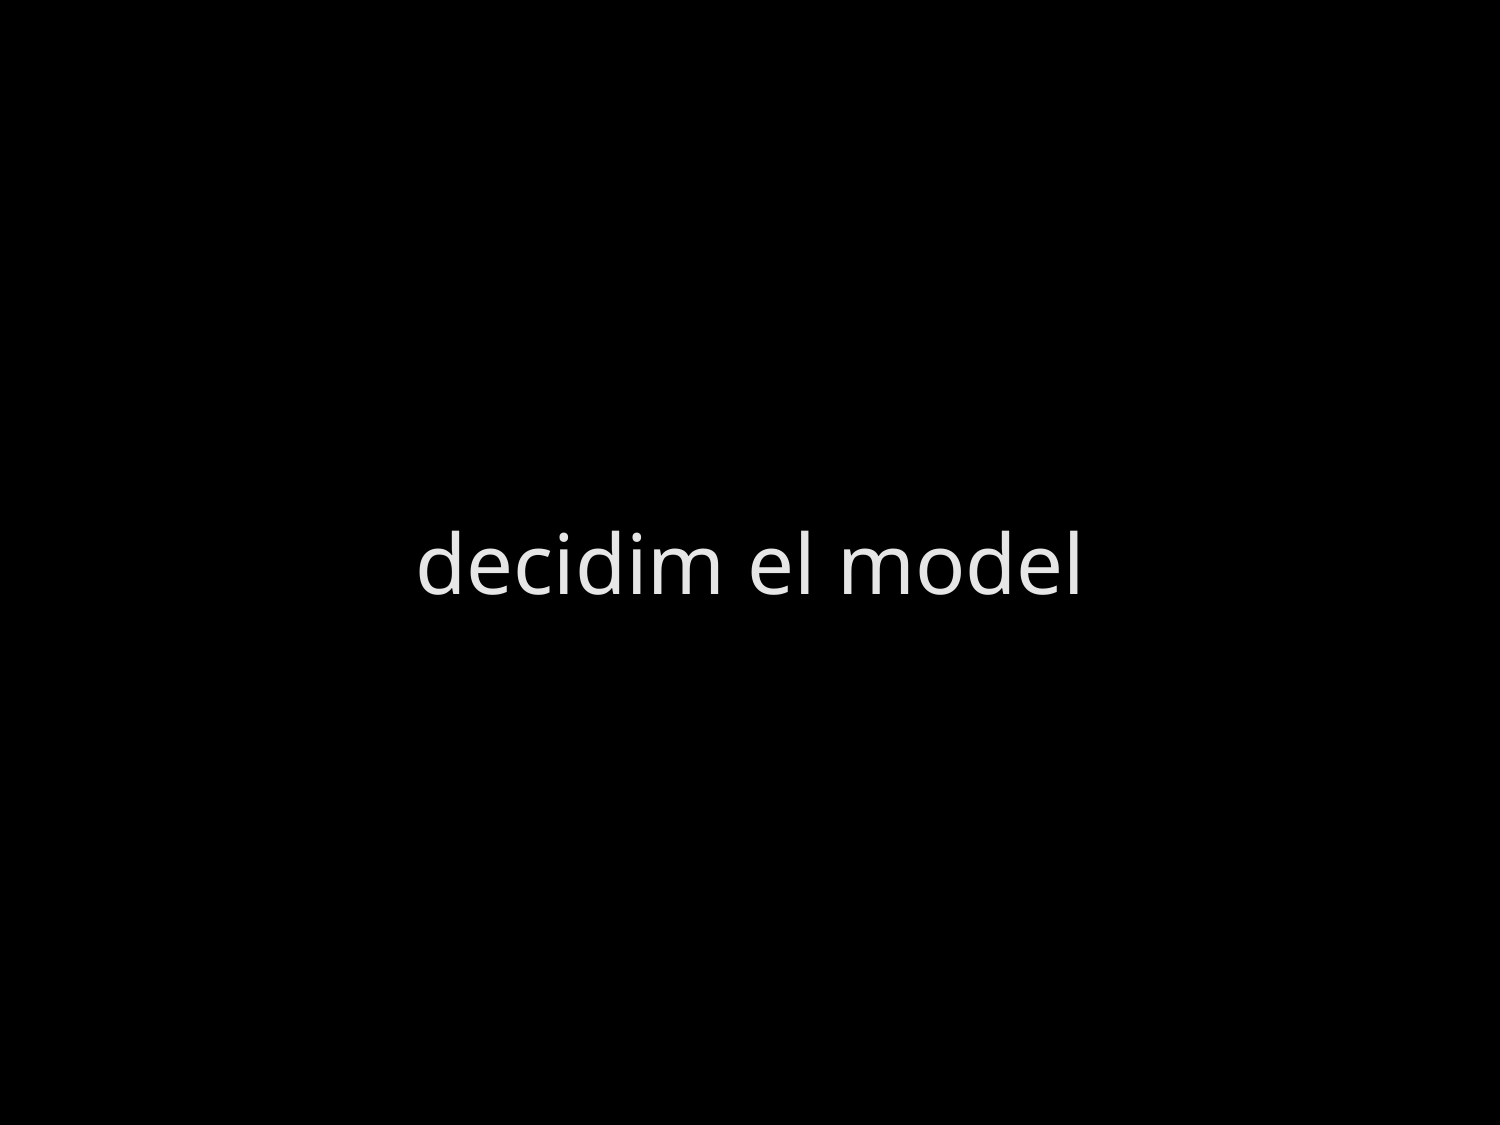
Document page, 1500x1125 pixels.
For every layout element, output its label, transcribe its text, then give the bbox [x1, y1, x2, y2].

title decidim el model [110, 468, 1392, 657]
